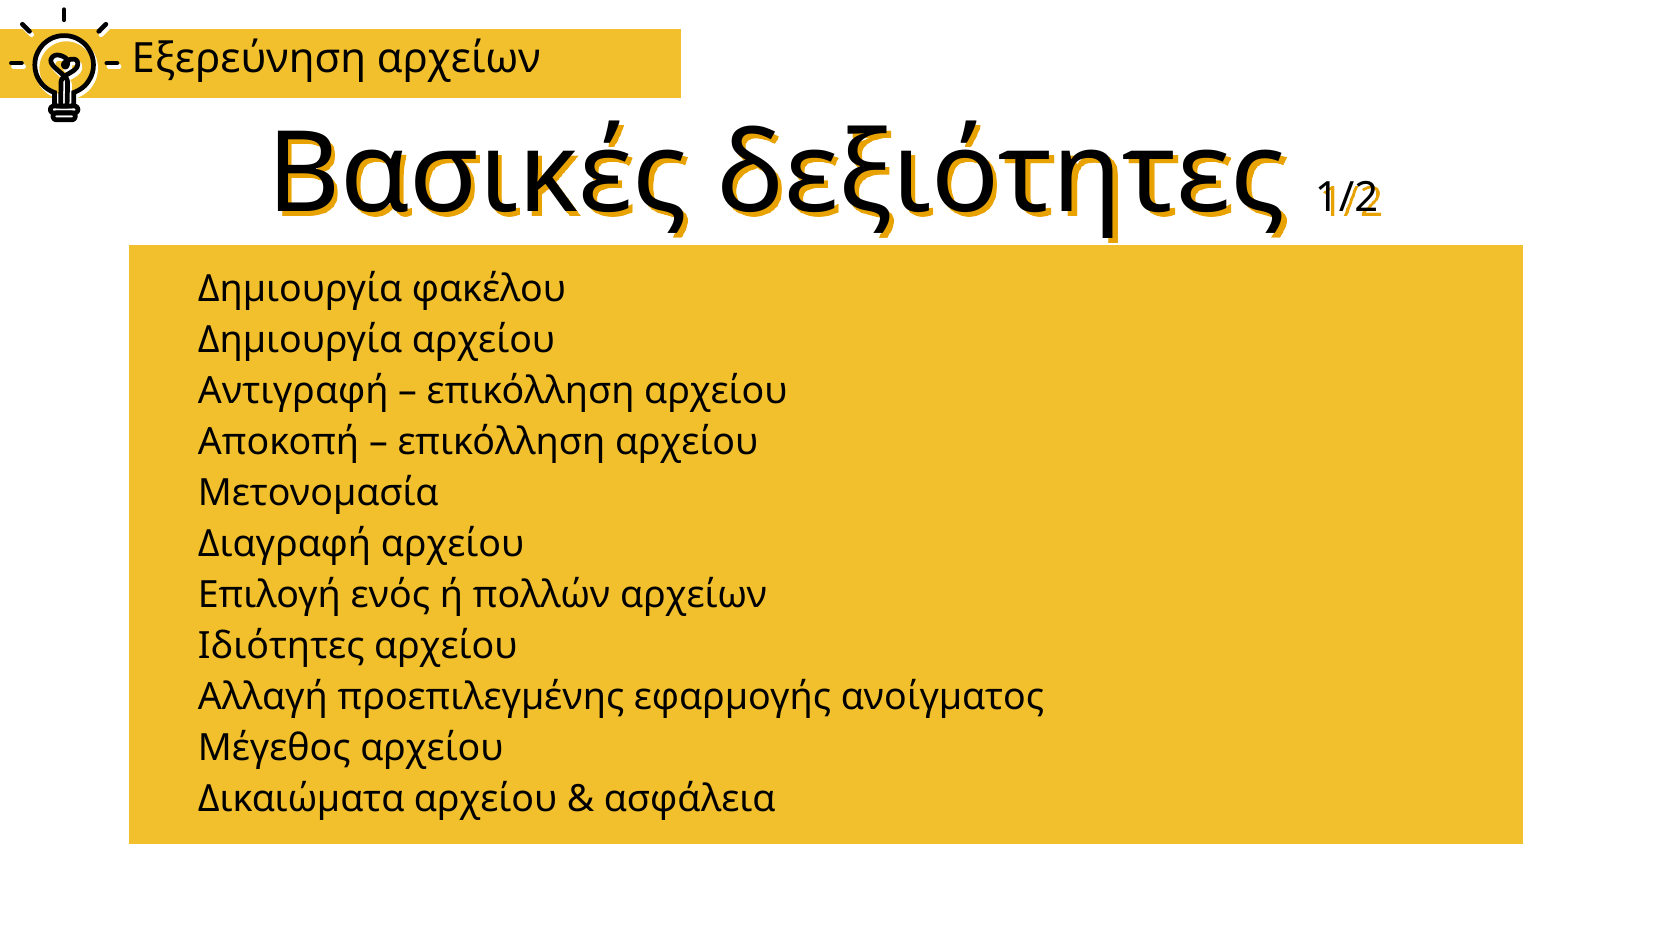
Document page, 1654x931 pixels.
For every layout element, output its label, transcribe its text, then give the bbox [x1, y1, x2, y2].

title Βασικές δεξιότητες 1/2 [265, 36, 1381, 253]
text_box Δημιουργία φακέλου Δημιουργία αρχείου Αντιγραφή – επικόλληση αρχείου Αποκοπή – επικόλληση αρχείου Μετονομασία Διαγραφή αρχείου Επιλογή ενός ή πολλών αρχείων Ιδιότητες αρχείου Αλλαγή προεπιλεγμένης εφαρμογής ανοίγματος Μέγεθος αρχείου Δικαιώματα αρχείου & ασφάλεια [147, 253, 1477, 831]
title Εξερεύνηση αρχείων [131, 16, 578, 97]
